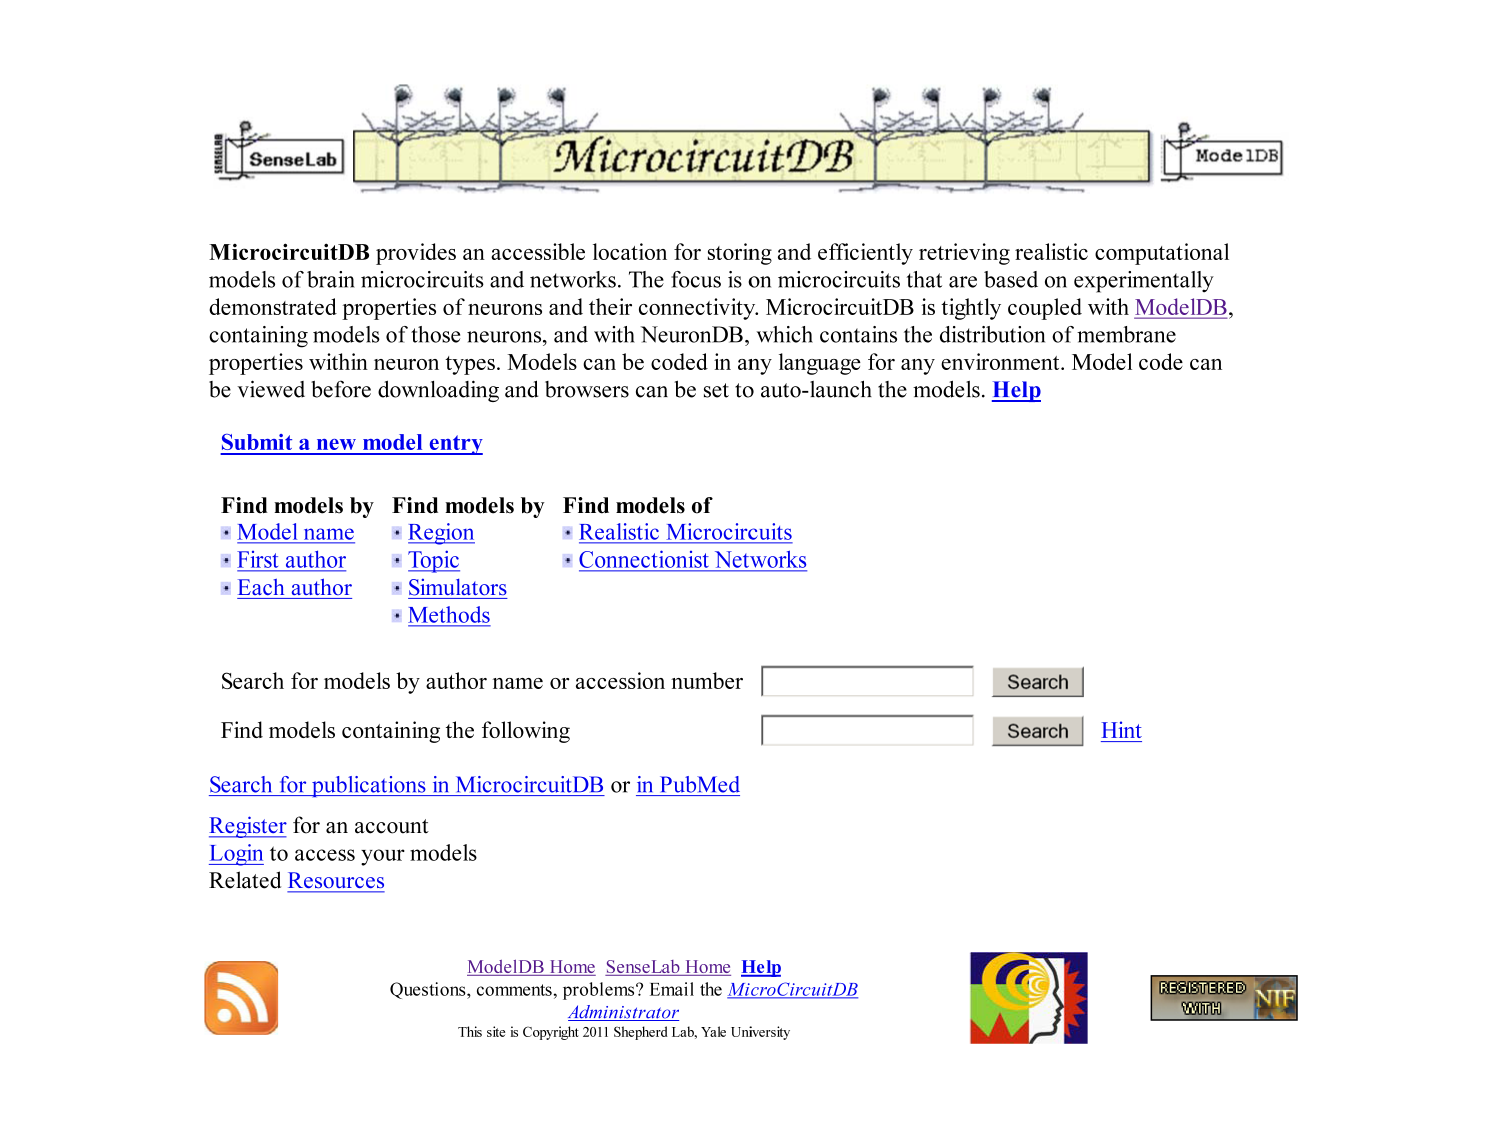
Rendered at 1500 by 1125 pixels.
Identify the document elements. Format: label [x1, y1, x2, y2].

picture [186, 59, 1314, 1066]
